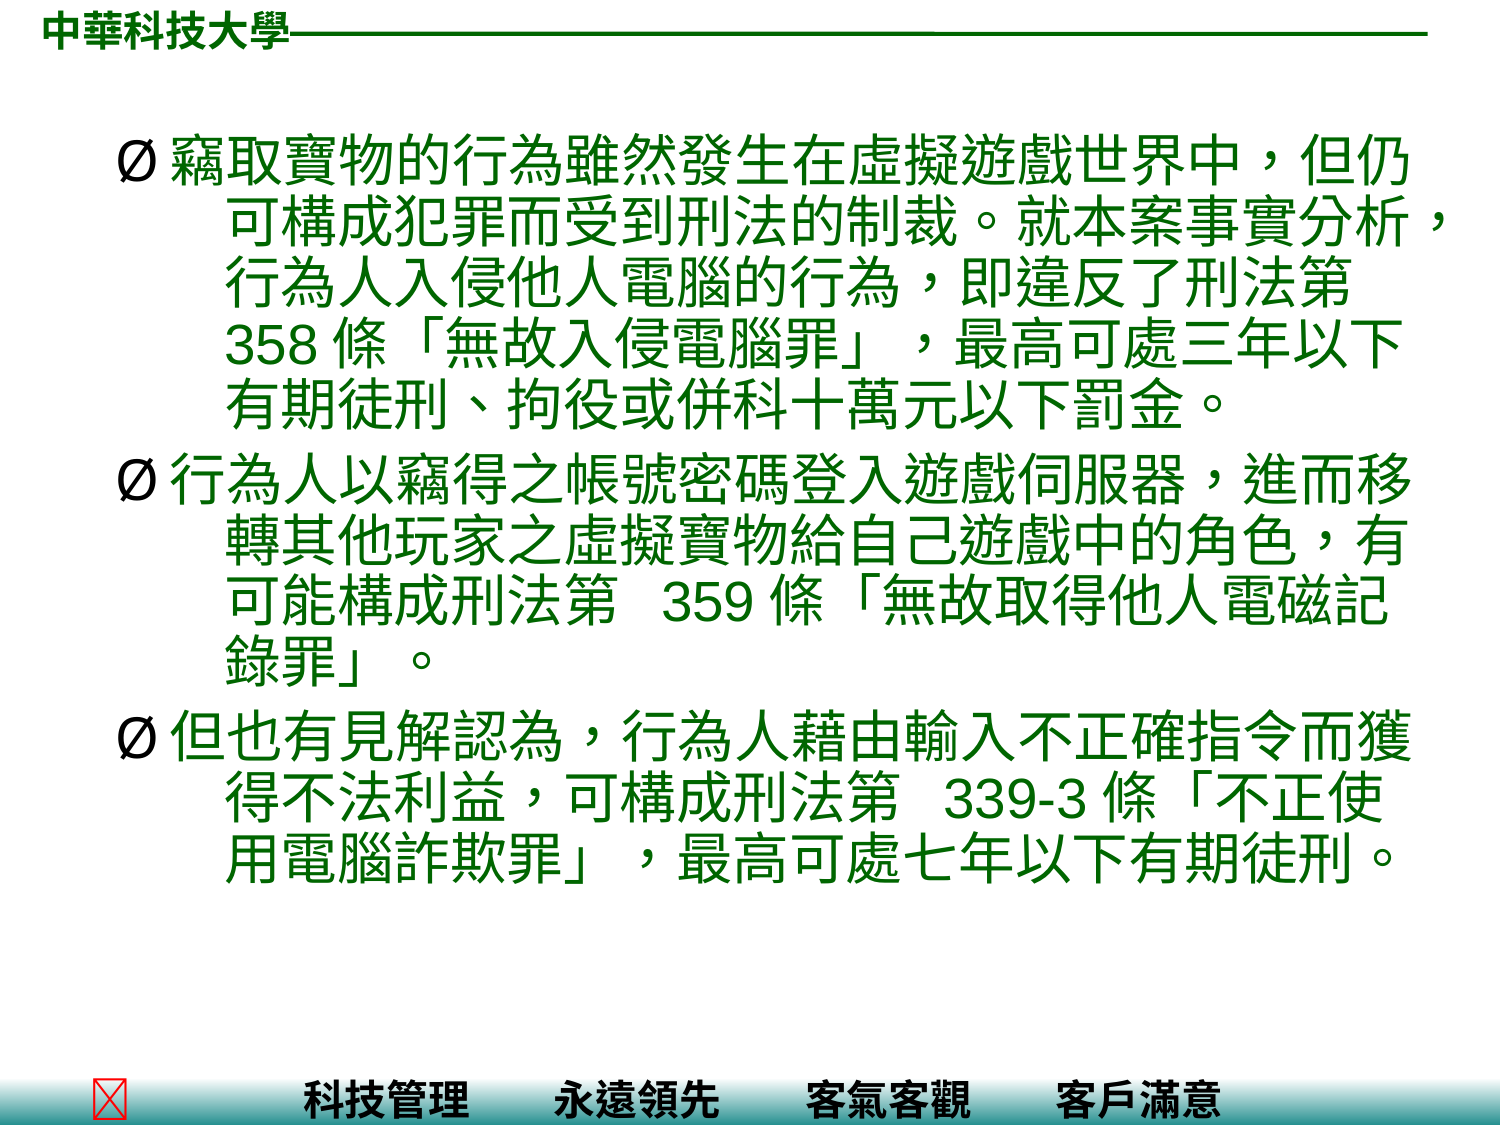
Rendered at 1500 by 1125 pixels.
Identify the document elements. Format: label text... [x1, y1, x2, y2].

list 竊取寶物的行為雖然發生在虛擬遊戲世界中，但仍可構成犯罪而受到刑法的制裁。就本案事實分析，行為人入侵他人電腦的行為，即違反了刑法第 358條「無故入侵電腦罪」，最高可處三年以下有期徒刑、拘役或併科十萬元以下罰金。 行為人以竊得之帳號密碼登入遊戲伺服器，進而移轉其他玩家之虛擬寶物給自己遊戲中的角色，有可能構成刑法第 359條「無故取得他人電磁記錄罪」。 但也有見解認為，行為人藉由輸入不正確指令而獲得不法利益，可構成刑法第 339-3條「不正使用電腦詐欺罪」，最高可處七年以下有期徒刑。 [99, 125, 1450, 1013]
